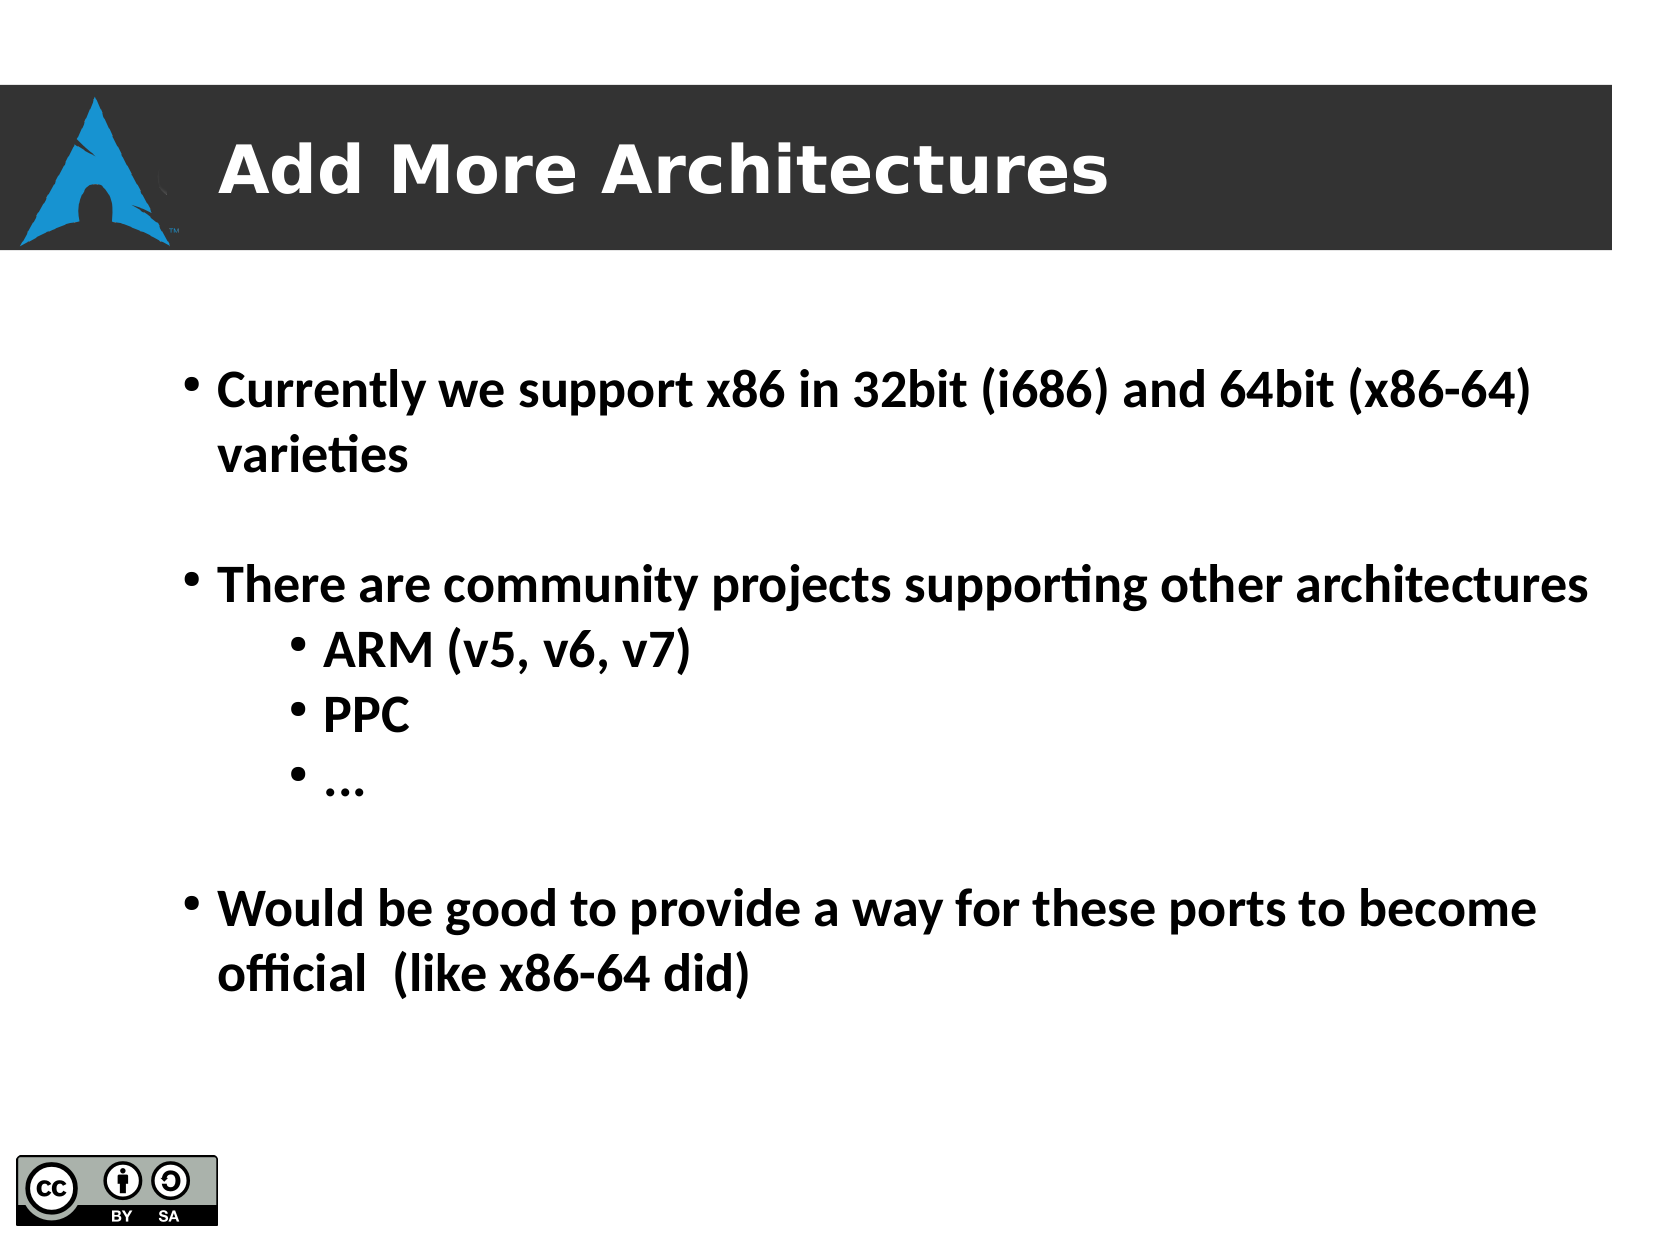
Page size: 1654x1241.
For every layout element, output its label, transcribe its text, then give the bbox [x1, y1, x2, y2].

picture [16, 1155, 218, 1227]
text_box Add More Architectures [188, 84, 1612, 250]
picture [0, 81, 188, 260]
text_box Currently we support x86 in 32bit (i686) and 64bit (x86-64) varieties There are community projects supporting other architectures ARM (v5, v6, v7) PPC ... Would be good to provide a way for these ports to become official (like x86-64 did) [167, 345, 1612, 1134]
